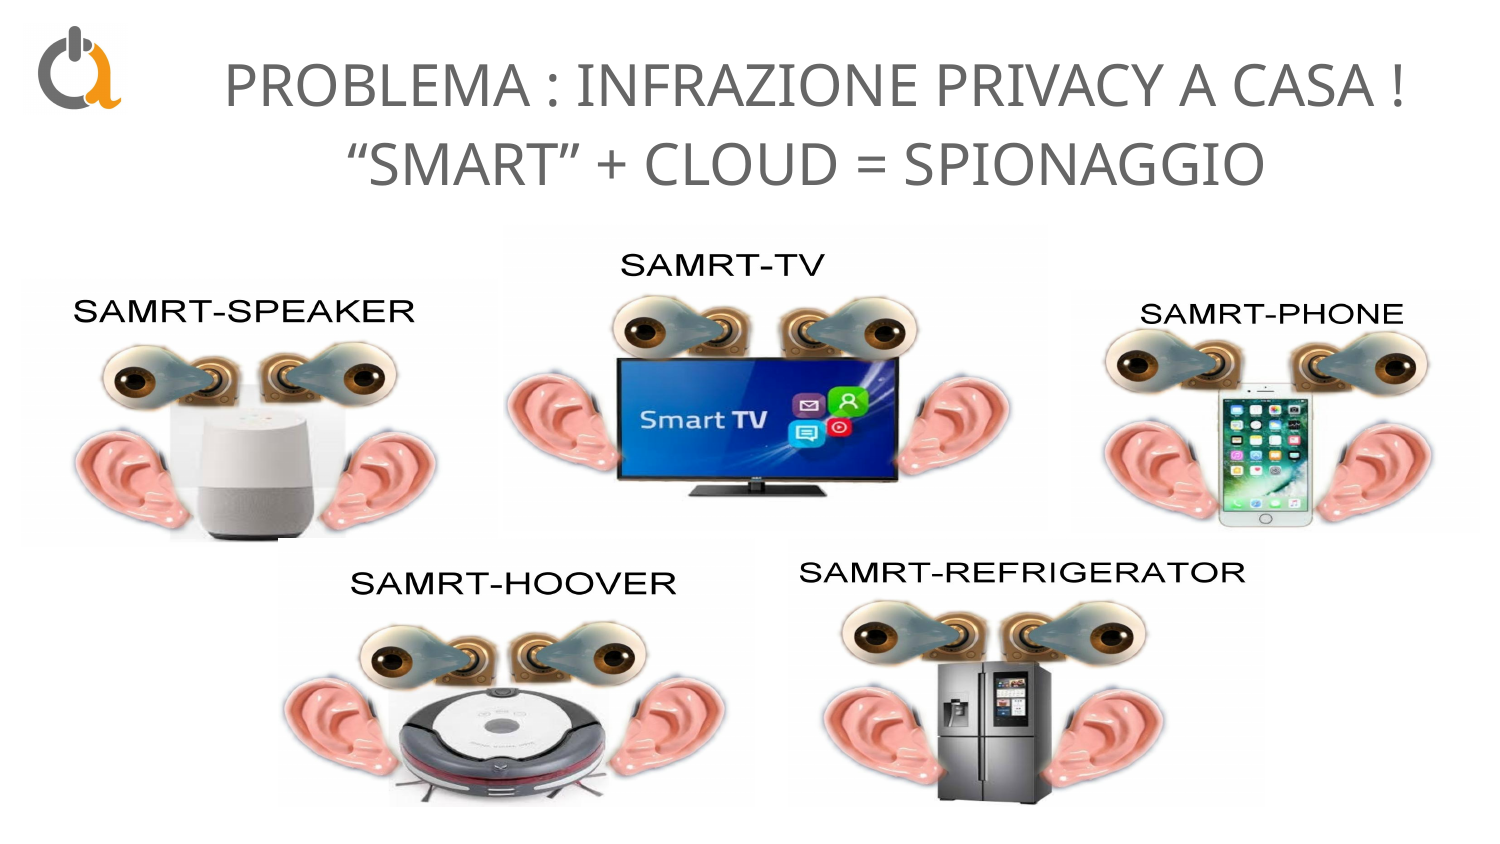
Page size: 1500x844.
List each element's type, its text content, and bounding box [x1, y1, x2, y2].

picture [503, 224, 1048, 531]
title PROBLEMA : INFRAZIONE PRIVACY A CASA ! “SMART” + CLOUD = SPIONAGGIO [153, 10, 1477, 237]
picture [23, 23, 128, 115]
picture [1071, 289, 1480, 533]
picture [21, 278, 755, 807]
picture [788, 538, 1265, 807]
